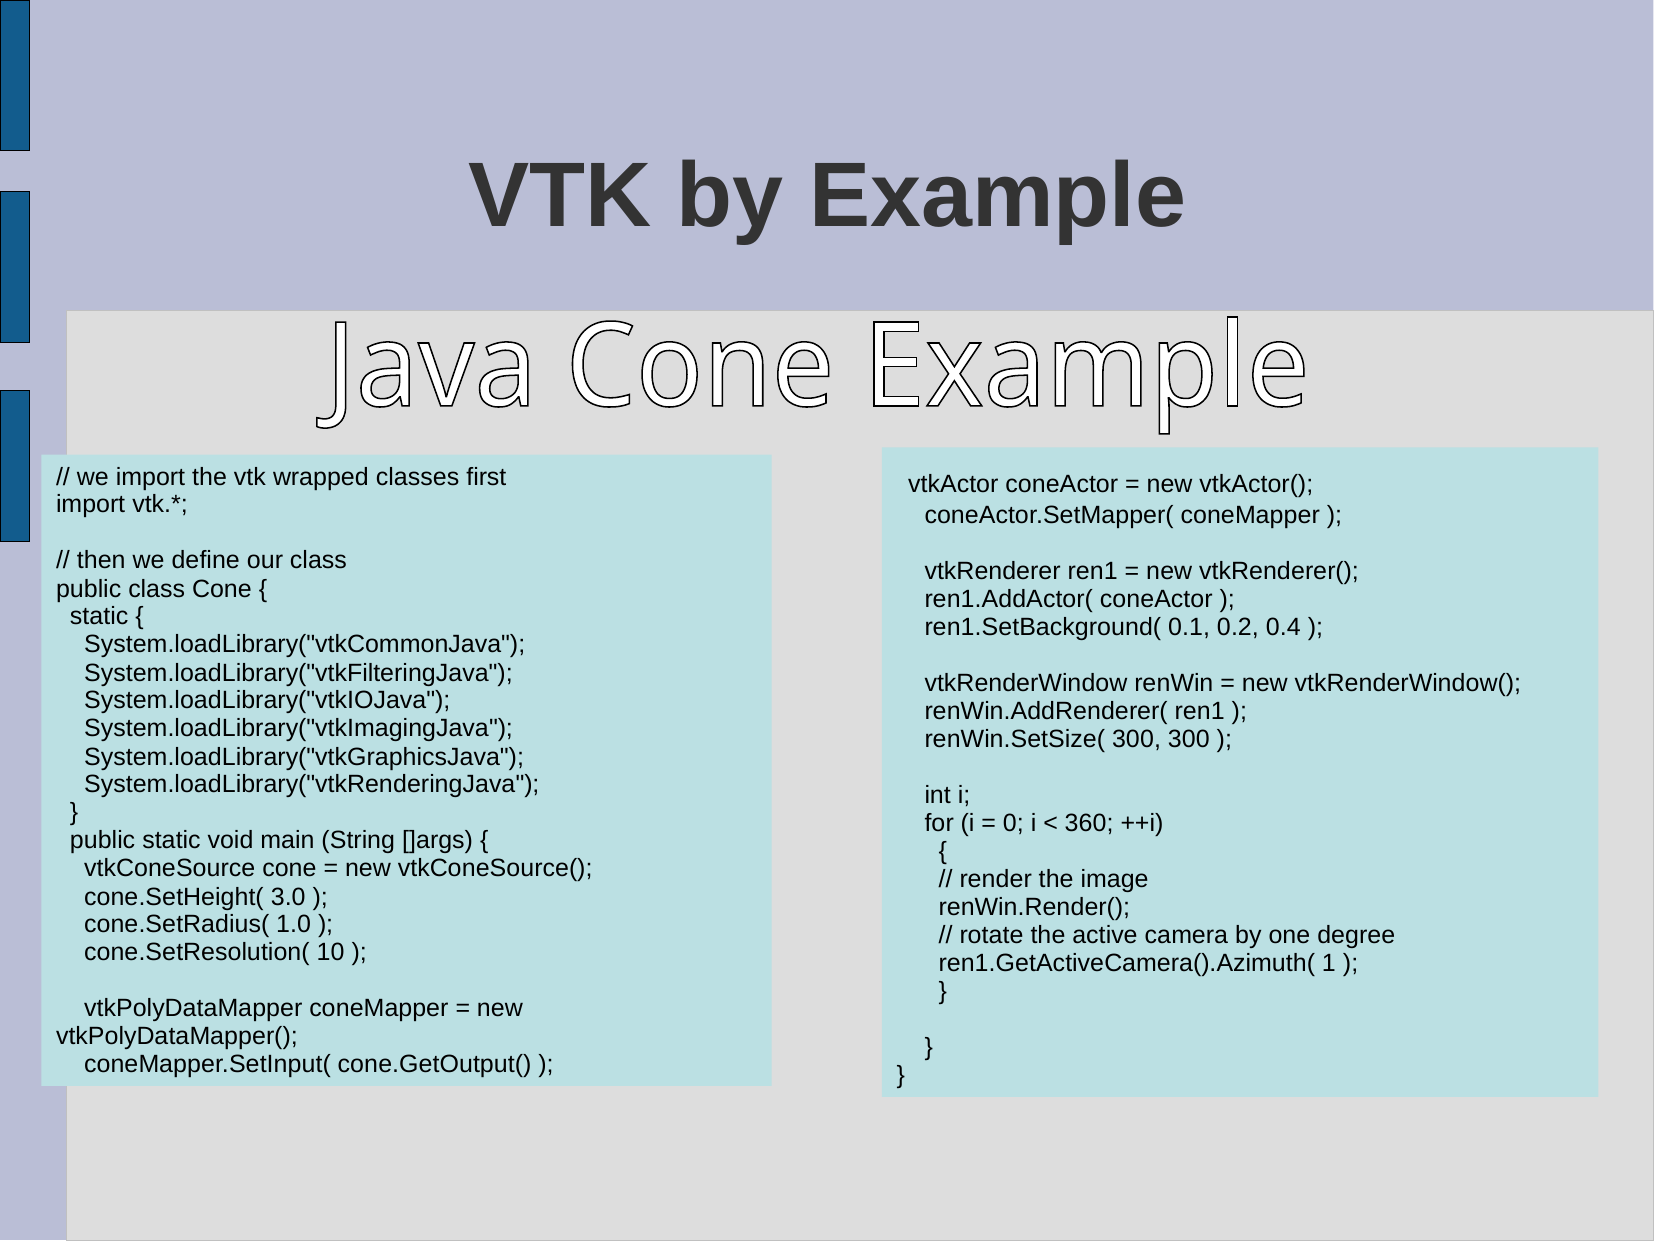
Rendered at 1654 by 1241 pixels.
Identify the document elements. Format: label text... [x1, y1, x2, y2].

text_box Java Cone Example [874, 322, 919, 406]
text_box Java Cone Example [712, 341, 763, 406]
text_box Java Cone Example [361, 341, 410, 408]
text_box Java Cone Example [572, 321, 633, 408]
text_box Java Cone Example [1055, 341, 1141, 406]
text_box Java Cone Example [642, 341, 698, 408]
text_box Java Cone Example [988, 341, 1038, 408]
text_box // we import the vtk wrapped classes first import vtk.*; // then we define our class public class Cone { static { System.loadLibrary("vtkCommonJava"); System.loadLibrary("vtkFilteringJava"); System.loadLibrary("vtkIOJava"); System.loadLibrary("vtkImagingJava"); System.loadLibrary("vtkGraphicsJava"); System.loadLibrary("vtkRenderingJava"); } public static void main (String []args) { vtkConeSource cone = new vtkConeSource(); cone.SetHeight( 3.0 ); cone.SetRadius( 1.0 ); cone.SetResolution( 10 ); vtkPolyDataMapper coneMapper = new vtkPolyDataMapper(); coneMapper.SetInput( cone.GetOutput() ); [41, 454, 772, 1086]
text_box Java Cone Example [1159, 341, 1213, 434]
text_box Java Cone Example [1252, 341, 1304, 408]
text_box Java Cone Example [316, 322, 346, 429]
text_box Java Cone Example [777, 341, 829, 408]
text_box Java Cone Example [926, 342, 982, 406]
text_box vtkActor coneActor = new vtkActor(); coneActor.SetMapper( coneMapper ); vtkRenderer ren1 = new vtkRenderer(); ren1.AddActor( coneActor ); ren1.SetBackground( 0.1, 0.2, 0.4 ); vtkRenderWindow renWin = new vtkRenderWindow(); renWin.AddRenderer( ren1 ); renWin.SetSize( 300, 300 ); int i; for (i = 0; i < 360; ++i) { // render the image renWin.Render(); // rotate the active camera by one degree ren1.GetActiveCamera().Azimuth( 1 ); } } } [881, 447, 1599, 1097]
title VTK by Example [121, 98, 1534, 291]
text_box Java Cone Example [479, 341, 528, 408]
text_box Java Cone Example [1227, 316, 1238, 406]
text_box Java Cone Example [418, 342, 475, 406]
